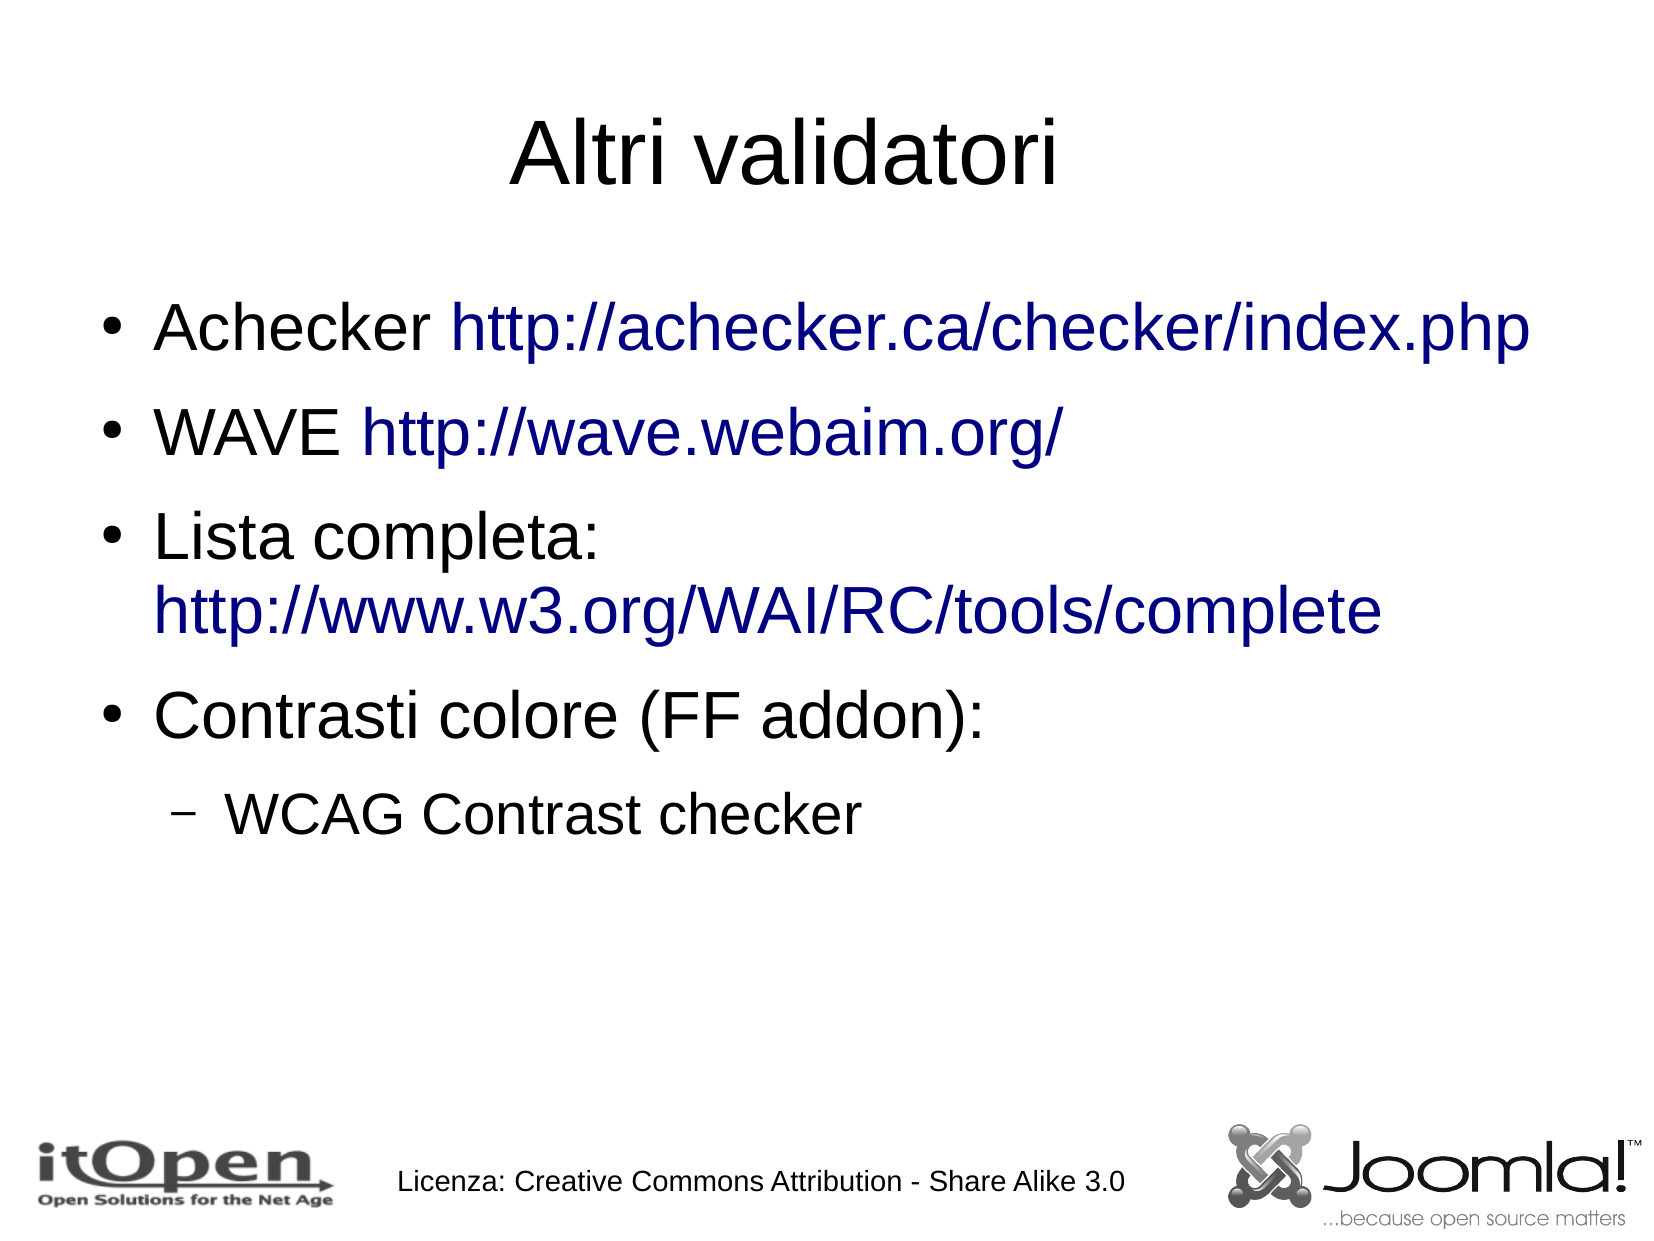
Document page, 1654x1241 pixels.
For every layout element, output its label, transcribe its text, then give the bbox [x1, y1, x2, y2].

list Achecker http://achecker.ca/checker/index.php WAVE http://wave.webaim.org/ Lista completa: http://www.w3.org/WAI/RC/tools/complete Contrasti colore (FF addon): WCAG Contrast checker [82, 290, 1538, 1010]
title Altri validatori [41, 49, 1530, 257]
